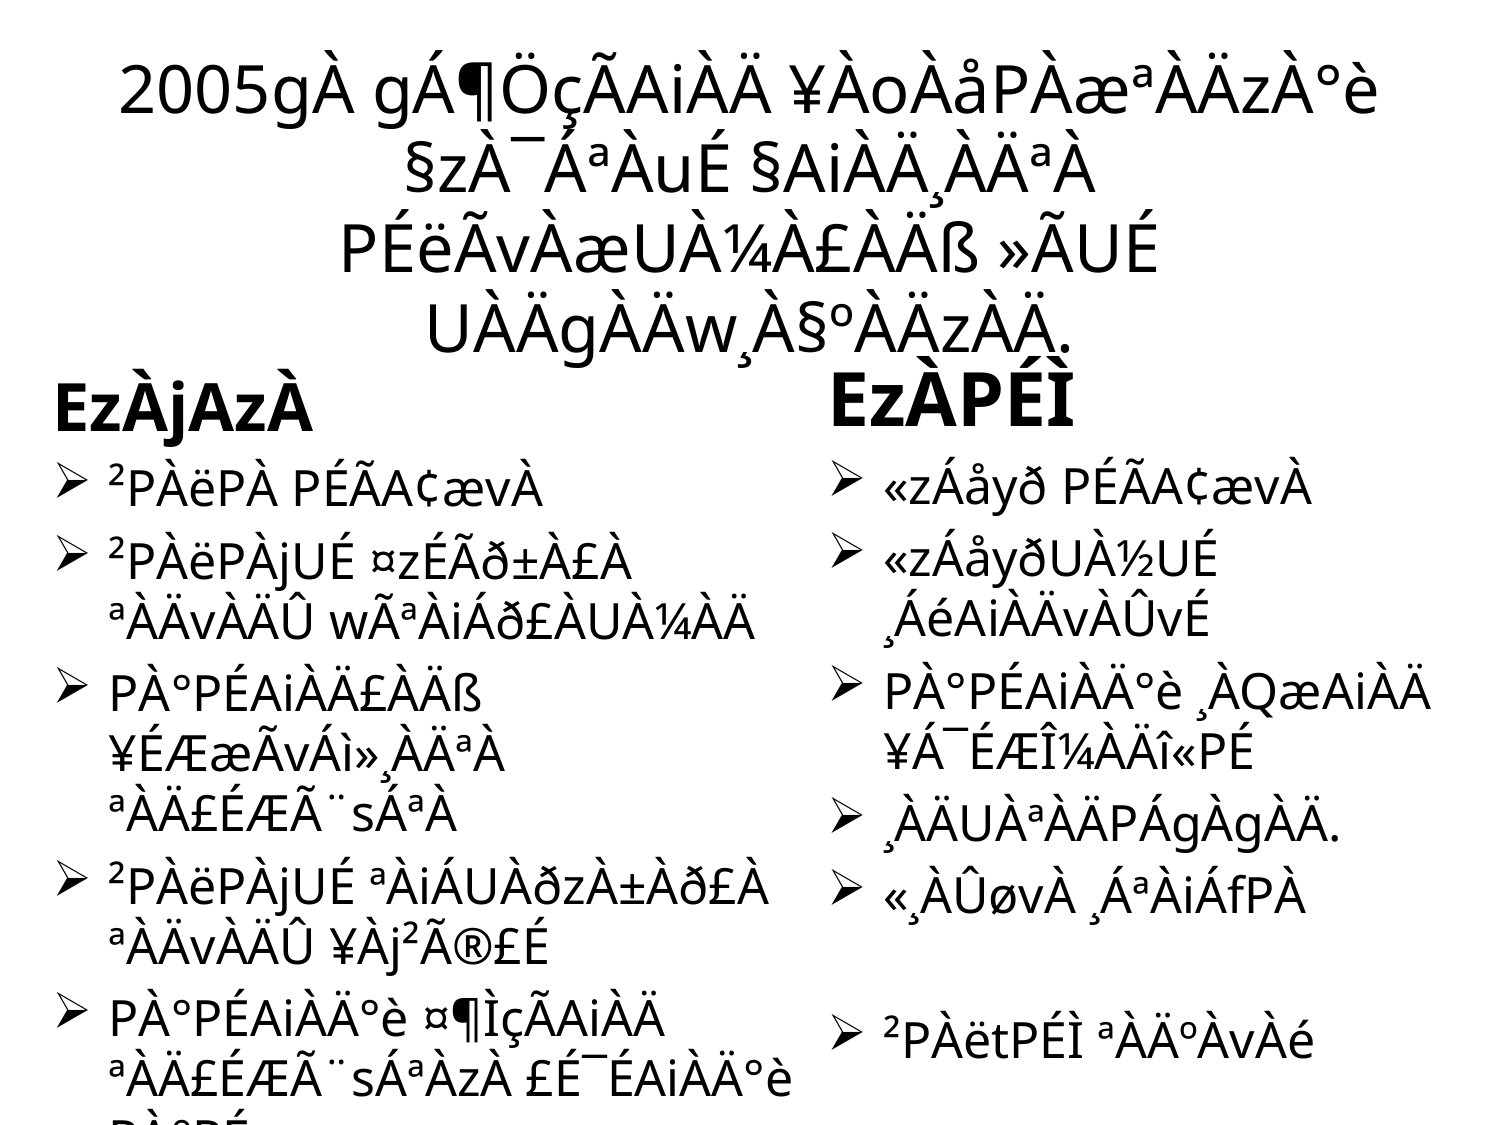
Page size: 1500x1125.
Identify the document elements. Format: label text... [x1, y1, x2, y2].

list EzÀjAzÀ ²PÀëPÀ PÉÃA¢ævÀ ²PÀëPÀjUÉ ¤zÉÃð±À£À ªÀÄvÀÄÛ wÃªÀiÁð£ÀUÀ¼ÀÄ PÀ°PÉAiÀÄ£ÀÄß ¥ÉÆæÃvÁì»¸ÀÄªÀ ªÀÄ£ÉÆÃ¨sÁªÀ ²PÀëPÀjUÉ ªÀiÁUÀðzÀ±Àð£À ªÀÄvÀÄÛ ¥Àj²Ã®£É PÀ°PÉAiÀÄ°è ¤¶ÌçÃAiÀÄ ªÀÄ£ÉÆÃ¨sÁªÀzÀ £É¯ÉAiÀÄ°è PÀ°PÉ ±Á¸ÀÛçPÉÌ ªÀÄºÀvÀé [37, 356, 813, 1101]
title 2005gÀ gÁ¶ÖçÃAiÀÄ ¥ÀoÀåPÀæªÀÄzÀ°è §zÀ¯ÁªÀuÉ §AiÀÄ¸ÀÄªÀ PÉëÃvÀæUÀ¼À£ÀÄß »ÃUÉ UÀÄgÀÄw¸À§ºÀÄzÀÄ. [75, 112, 1426, 300]
list EzÀPÉÌ «zÁåyð PÉÃA¢ævÀ «zÁåyðUÀ½UÉ ¸ÁéAiÀÄvÀÛvÉ PÀ°PÉAiÀÄ°è ¸ÀQæAiÀÄ ¥Á¯ÉÆÎ¼ÀÄî«PÉ ¸ÀÄUÀªÀÄPÁgÀgÀÄ. «¸ÀÛøvÀ ¸ÁªÀiÁfPÀ ²PÀëtPÉÌ ªÀÄºÀvÀé [812, 344, 1475, 1088]
